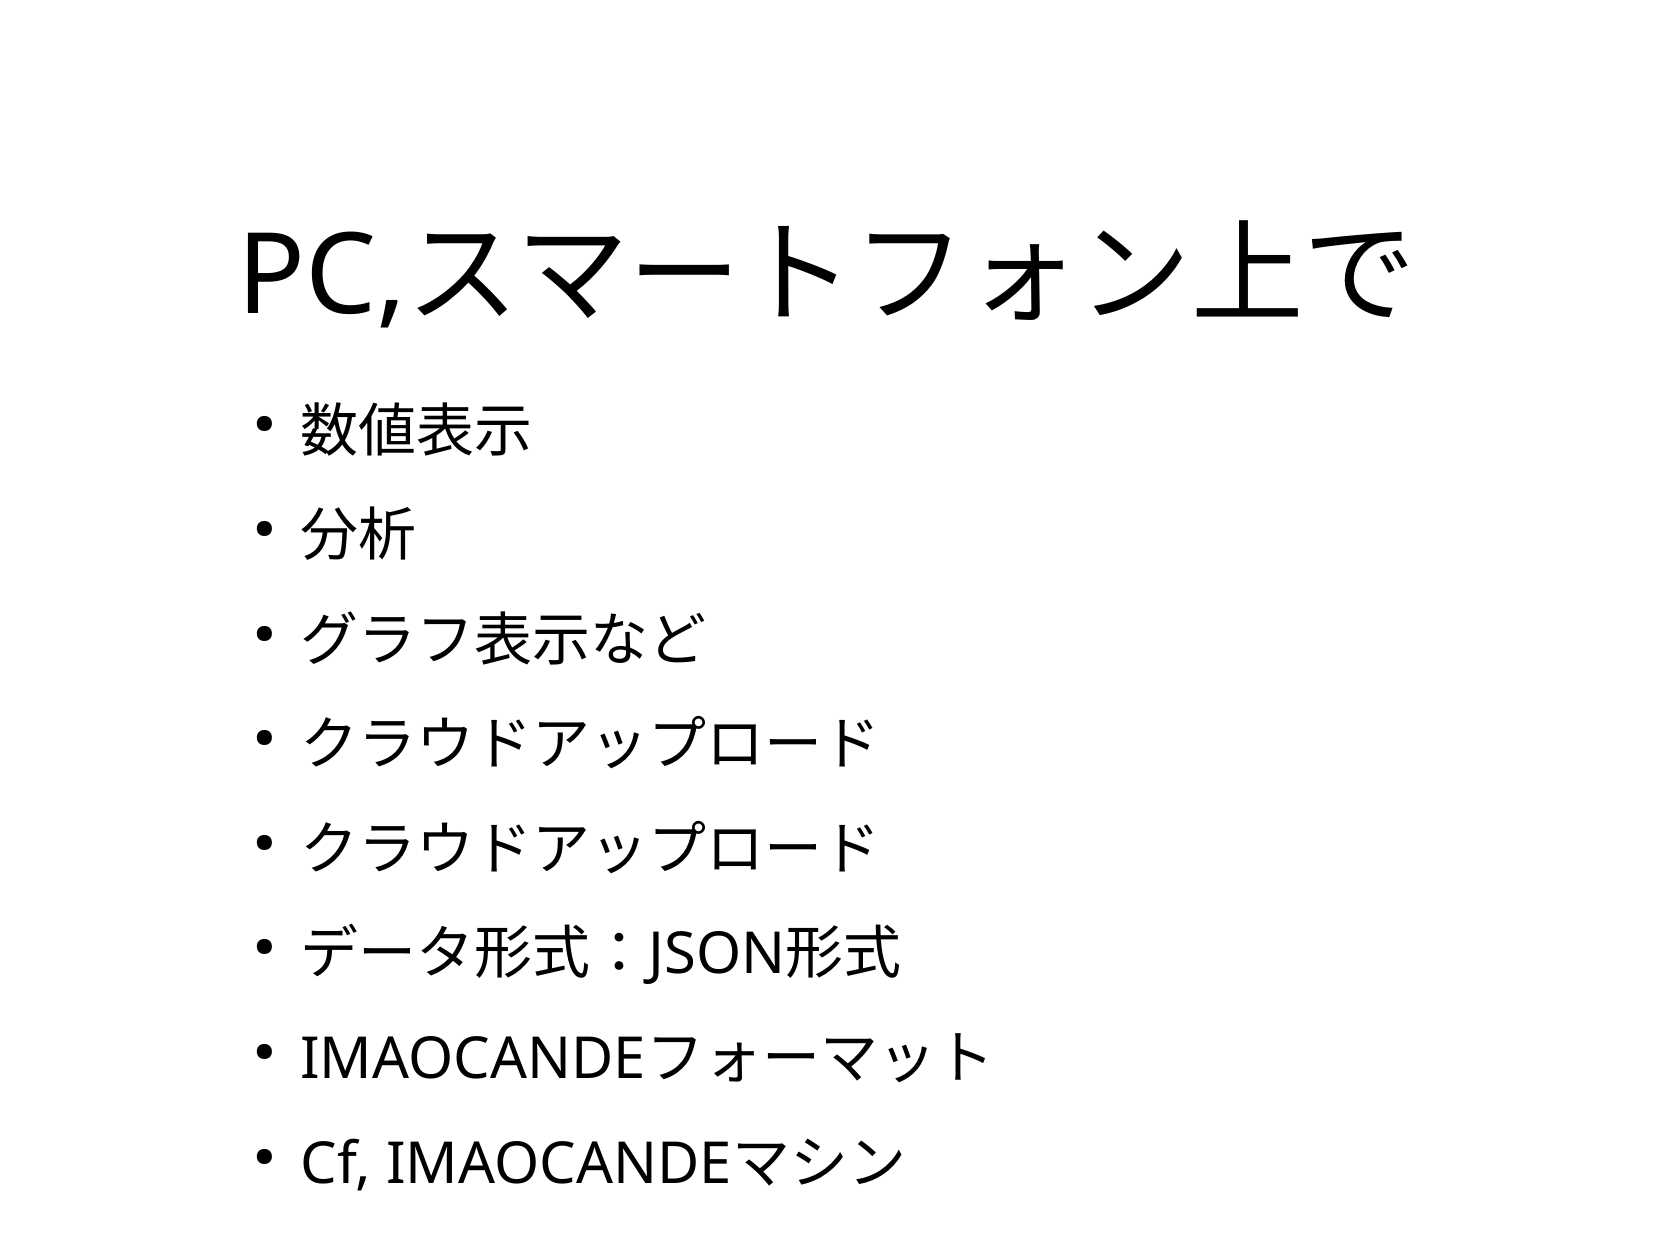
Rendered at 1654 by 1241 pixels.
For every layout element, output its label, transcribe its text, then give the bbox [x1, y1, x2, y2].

title PC,スマートフォン上で [82, 161, 1571, 369]
list 数値表示 分析 グラフ表示など クラウドアップロード クラウドアップロード データ形式：JSON形式 IMAOCANDEフォーマット Cf, IMAOCANDEマシン [177, 383, 1571, 1203]
